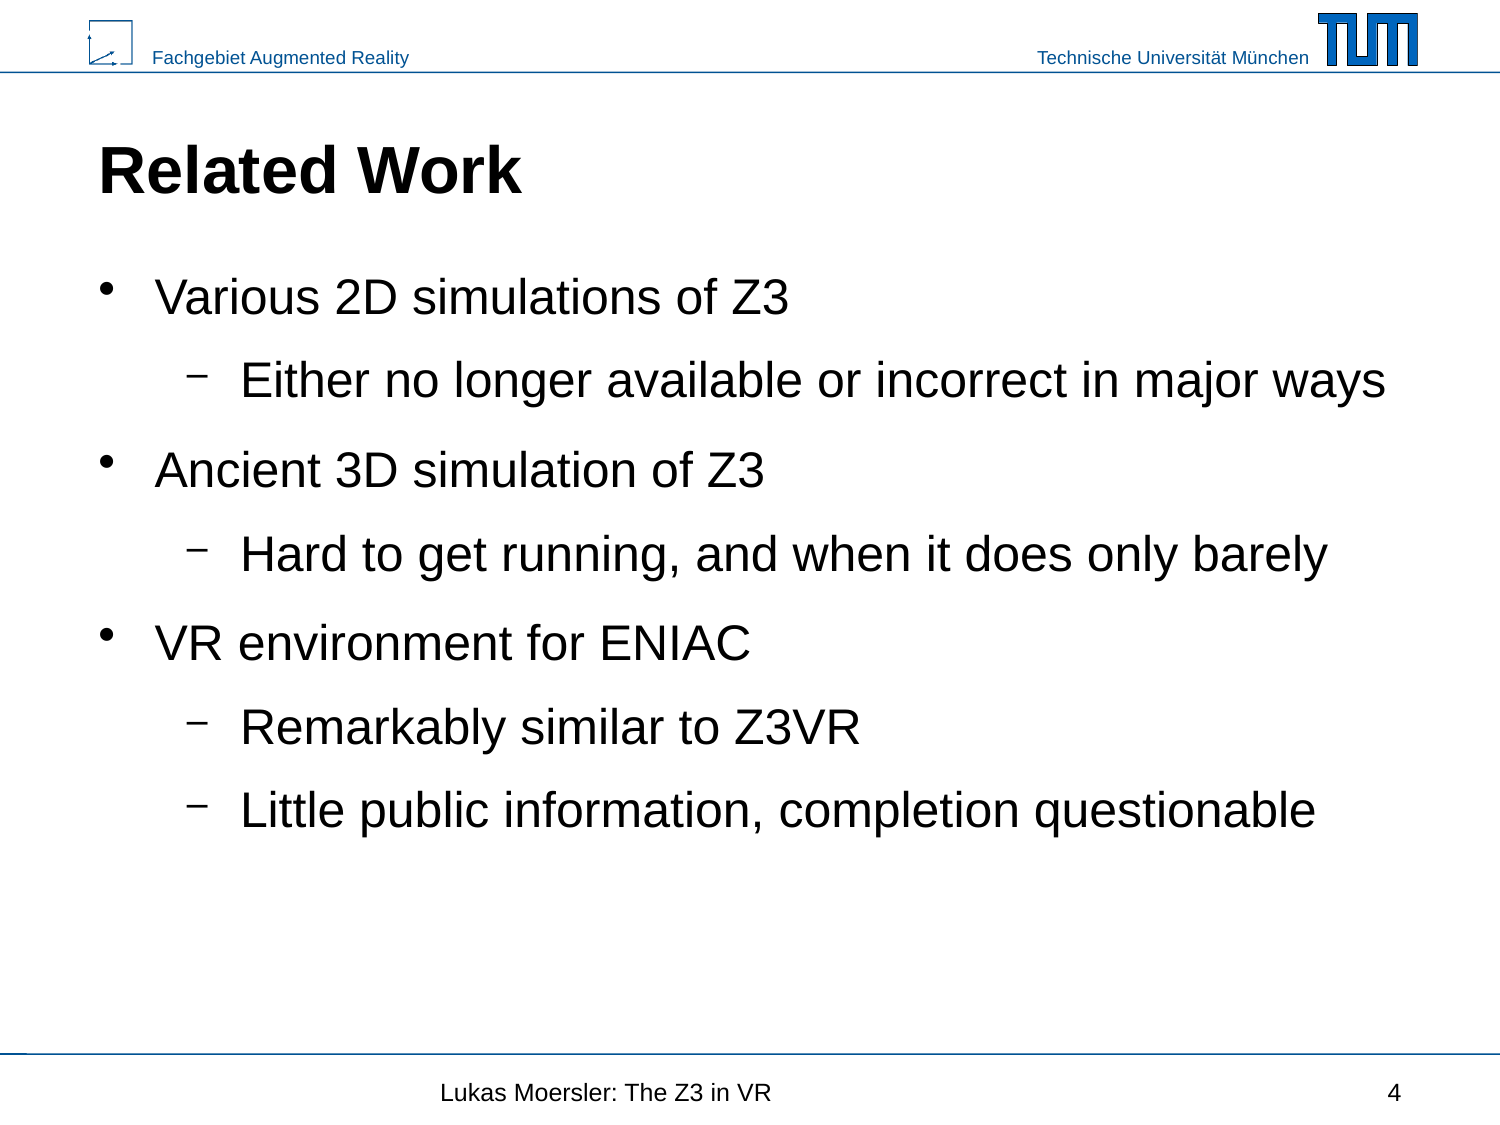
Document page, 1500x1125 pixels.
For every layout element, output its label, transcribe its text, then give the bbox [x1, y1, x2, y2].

slide_number <Foliennummer> [1104, 1066, 1417, 1117]
picture [83, 14, 136, 68]
list Various 2D simulations of Z3 Either no longer available or incorrect in major ways Ancient 3D simulation of Z3 Hard to get running, and when it does only barely VR environment for ENIAC Remarkably similar to Z3VR Little public information, completion questionable [83, 256, 1417, 1013]
footer Lukas Moersler: The Z3 in VR [425, 1066, 1075, 1117]
title Related Work [83, 114, 1417, 215]
